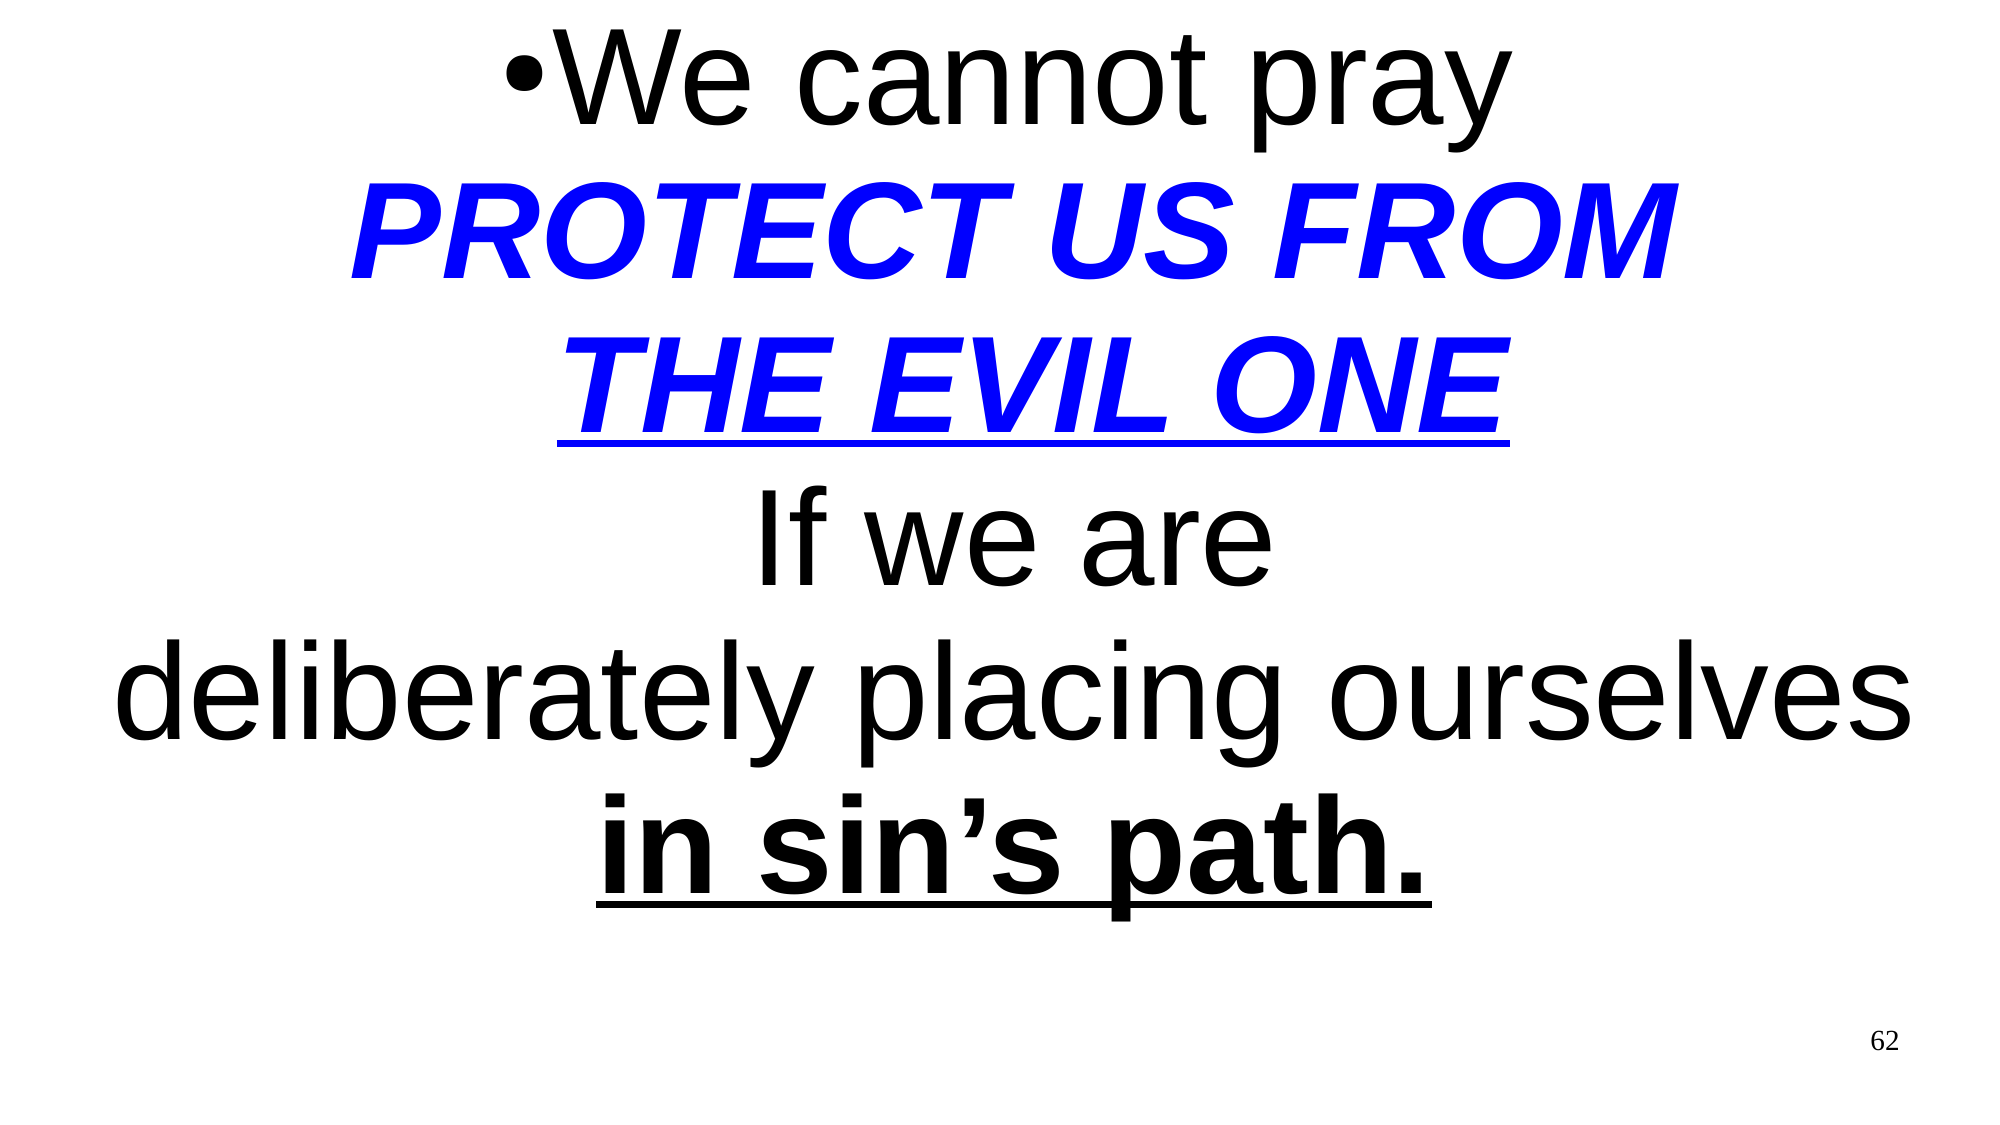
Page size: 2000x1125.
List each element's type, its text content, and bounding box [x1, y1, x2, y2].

list We cannot pray PROTECT US FROM THE EVIL ONE If we are deliberately placing ourselves in sin’s path. [0, 0, 1996, 1123]
